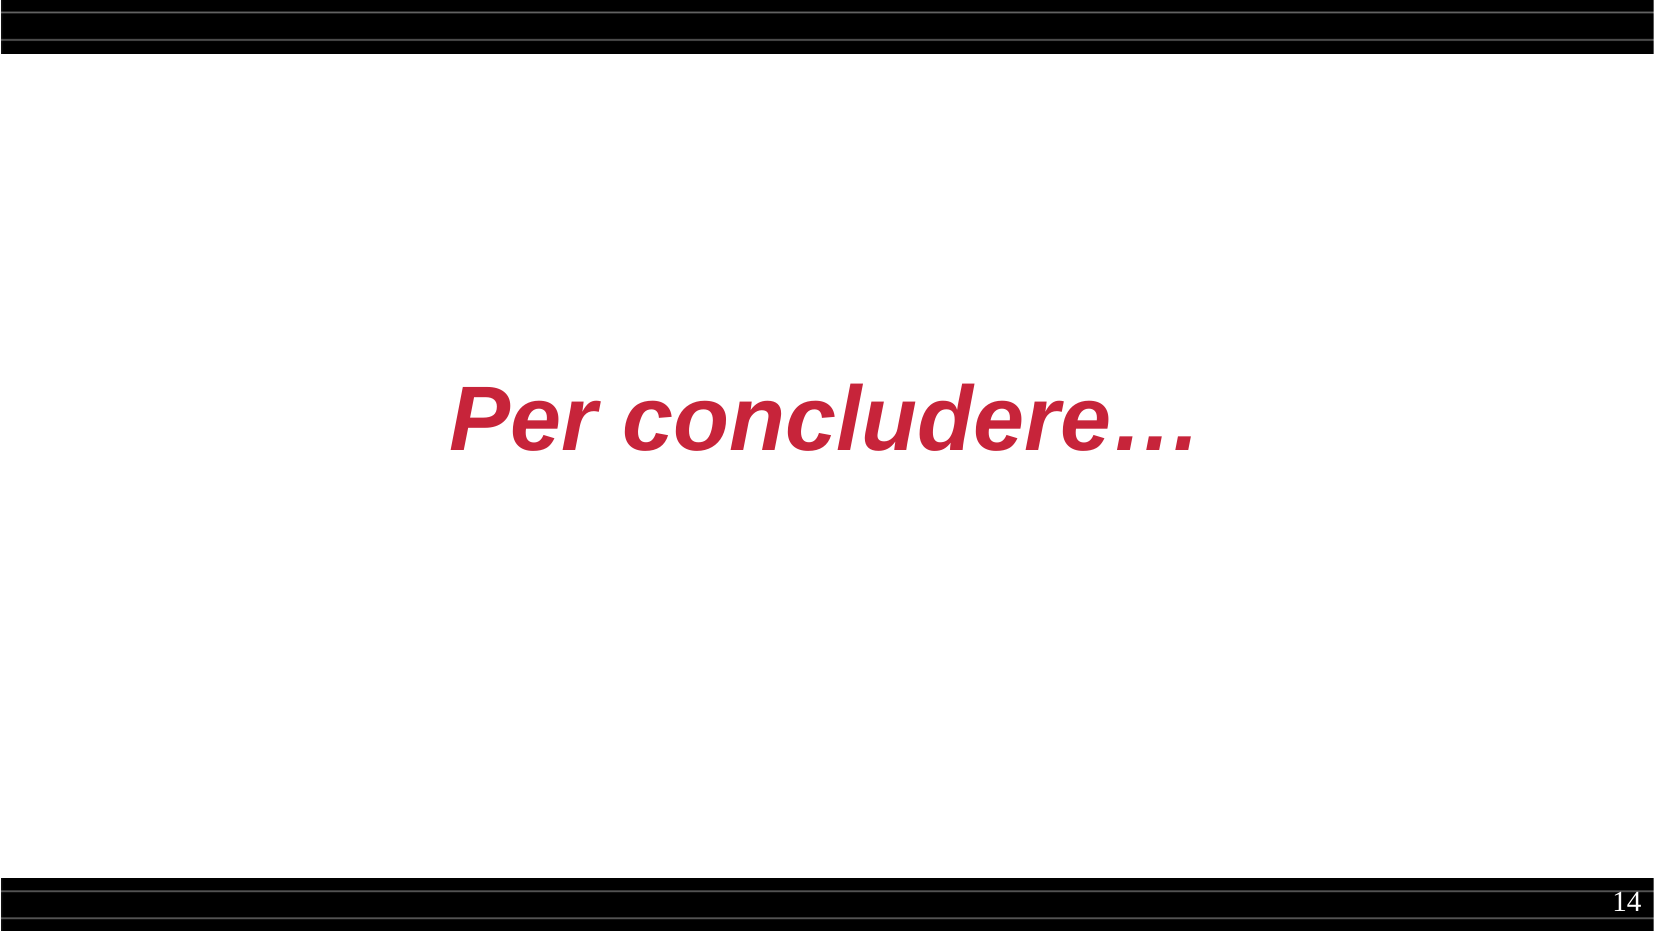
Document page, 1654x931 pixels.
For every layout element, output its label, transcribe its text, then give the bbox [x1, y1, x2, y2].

picture [1, 0, 1654, 54]
picture [1, 878, 1654, 931]
title Per concludere… [82, 340, 1571, 497]
